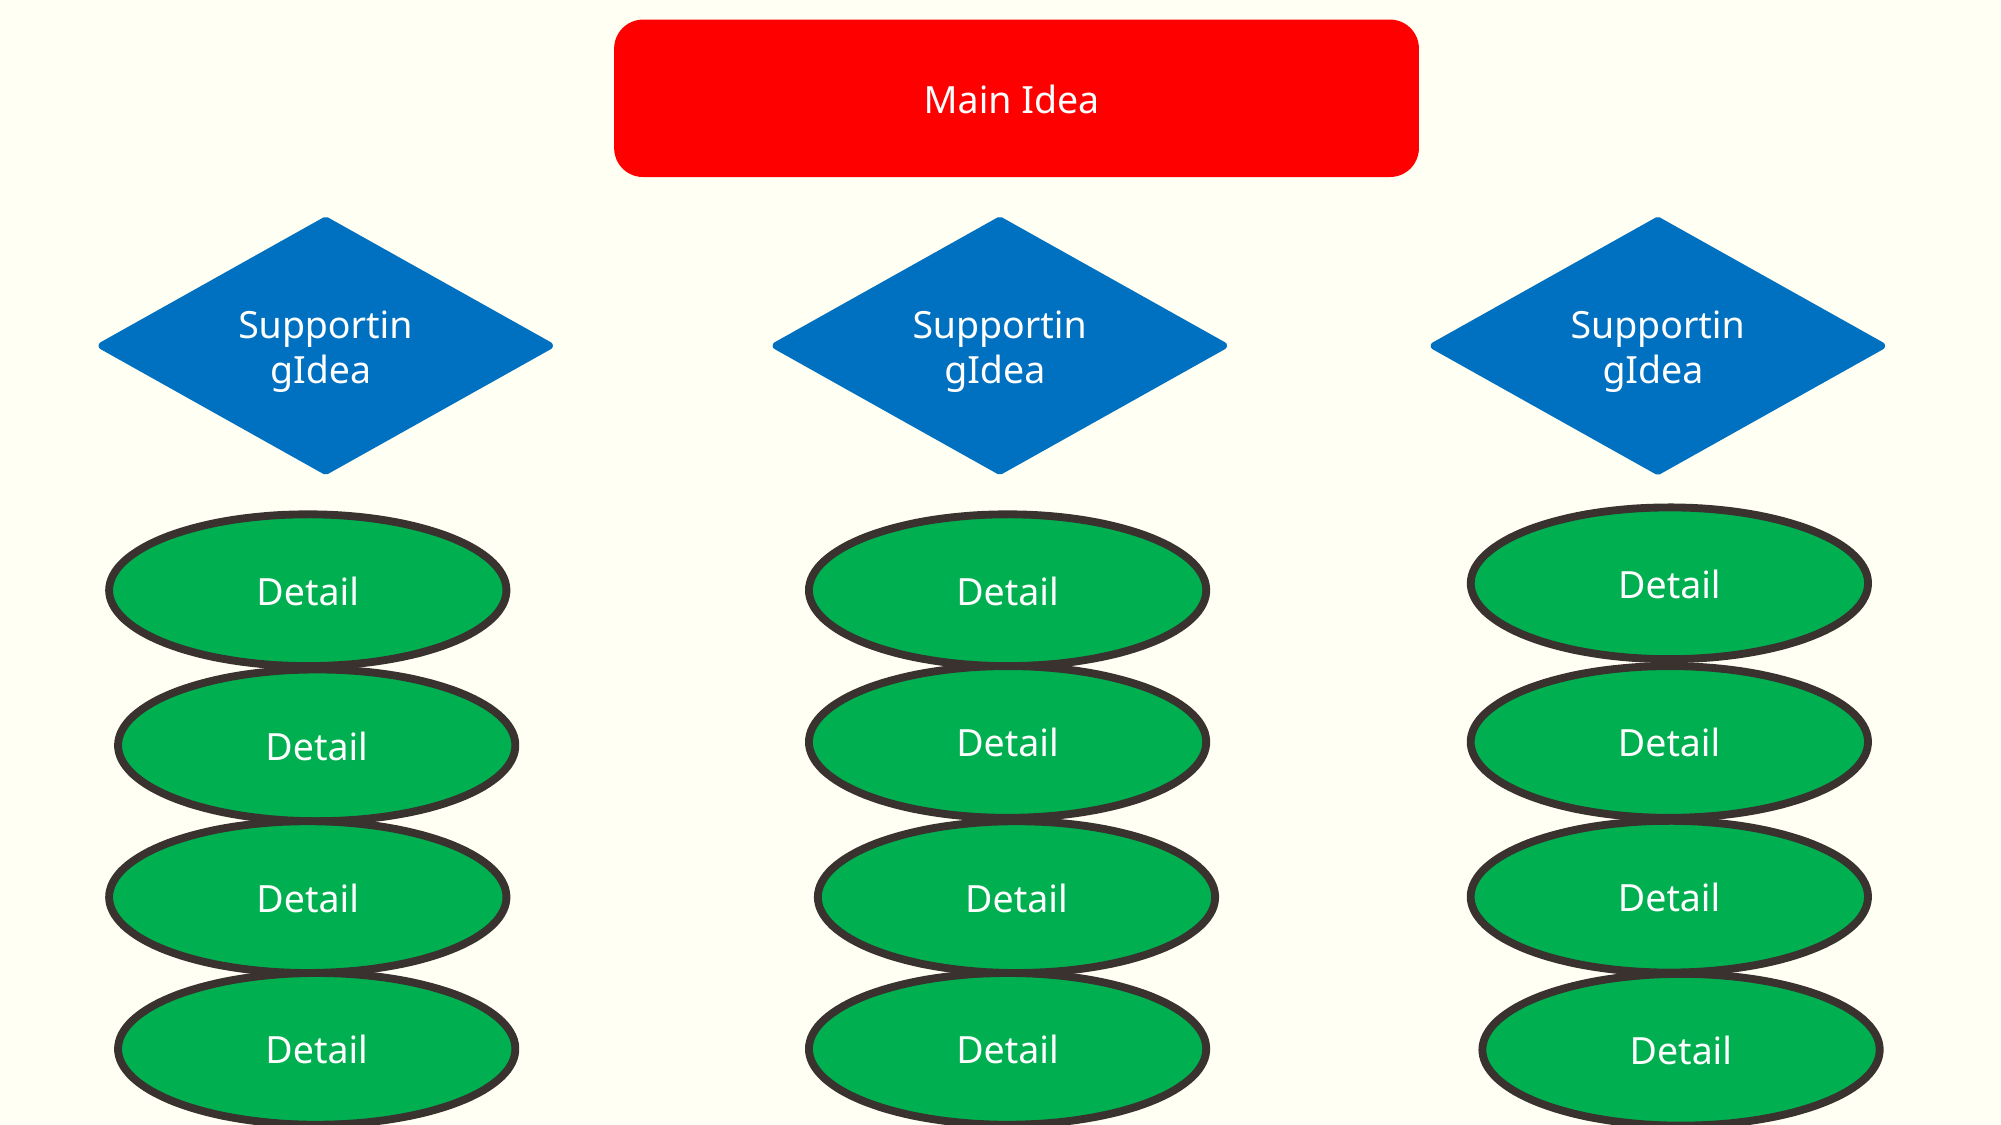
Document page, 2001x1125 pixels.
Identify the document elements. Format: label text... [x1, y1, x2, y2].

text_box Detail [1470, 820, 1868, 973]
text_box Detail [109, 821, 507, 973]
text_box Detail [1482, 973, 1880, 1125]
text_box Detail [1470, 666, 1868, 818]
text_box Detail [817, 821, 1216, 973]
text_box Detail [1470, 507, 1869, 660]
text_box Main Idea [618, 23, 1416, 174]
text_box SupportingIdea [102, 220, 549, 471]
text_box Detail [808, 514, 1207, 667]
text_box SupportingIdea [776, 220, 1224, 471]
text_box Detail [808, 973, 1207, 1125]
text_box Detail [118, 972, 516, 1125]
text_box Detail [109, 514, 507, 667]
text_box SupportingIdea [1434, 220, 1882, 471]
text_box Detail [118, 669, 516, 821]
text_box Detail [808, 666, 1207, 818]
